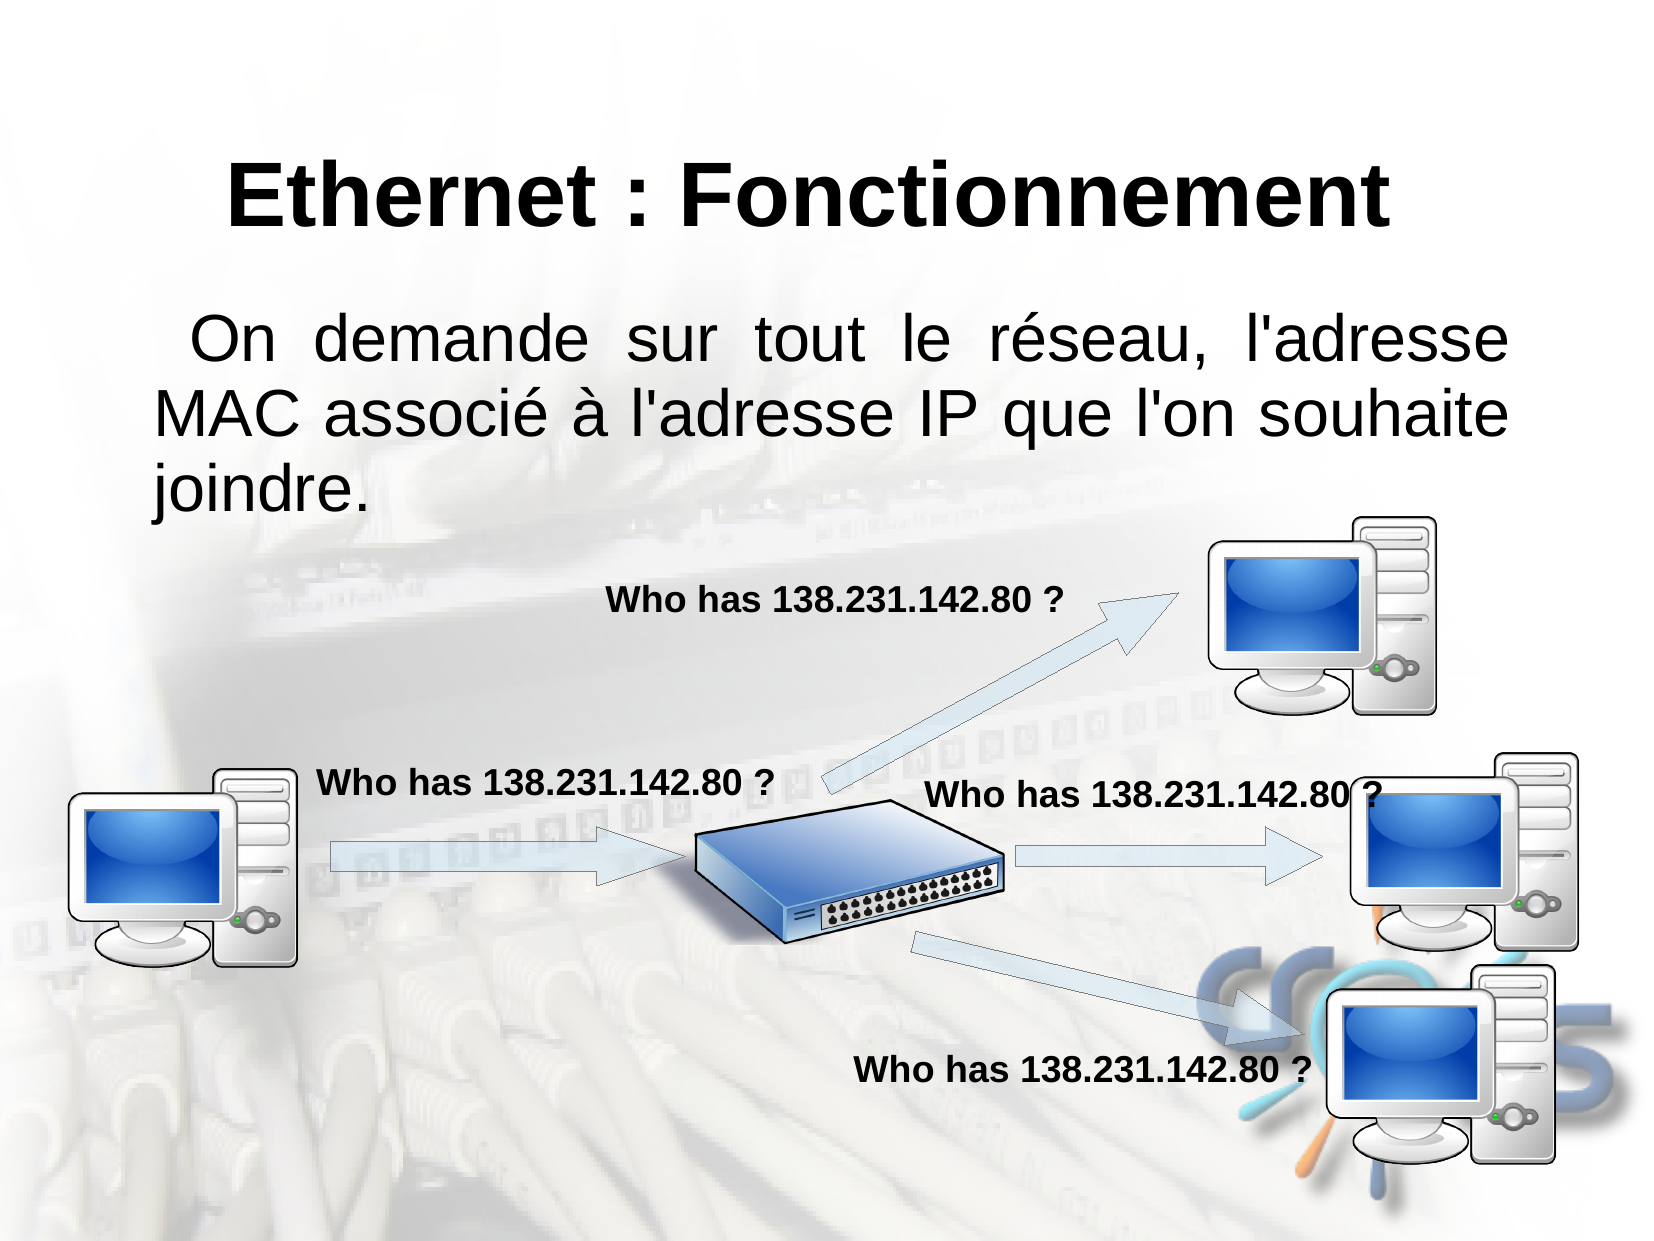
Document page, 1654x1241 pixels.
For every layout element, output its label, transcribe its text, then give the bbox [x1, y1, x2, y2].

text_box Who has 138.231.142.80 ? [838, 1041, 1335, 1099]
title Ethernet : Fonctionnement [82, 90, 1536, 298]
picture [0, 0, 1654, 1241]
text_box [821, 592, 1179, 795]
text_box [910, 931, 1305, 1041]
text_box [1015, 826, 1323, 886]
text_box Who has 138.231.142.80 ? [909, 765, 1406, 823]
text_box Who has 138.231.142.80 ? [590, 571, 1087, 629]
text_box Who has 138.231.142.80 ? [301, 754, 798, 812]
text_box [330, 826, 686, 886]
subtitle On demande sur tout le réseau, l'adresse MAC associé à l'adresse IP que l'on souhaite joindre. [153, 259, 1512, 567]
